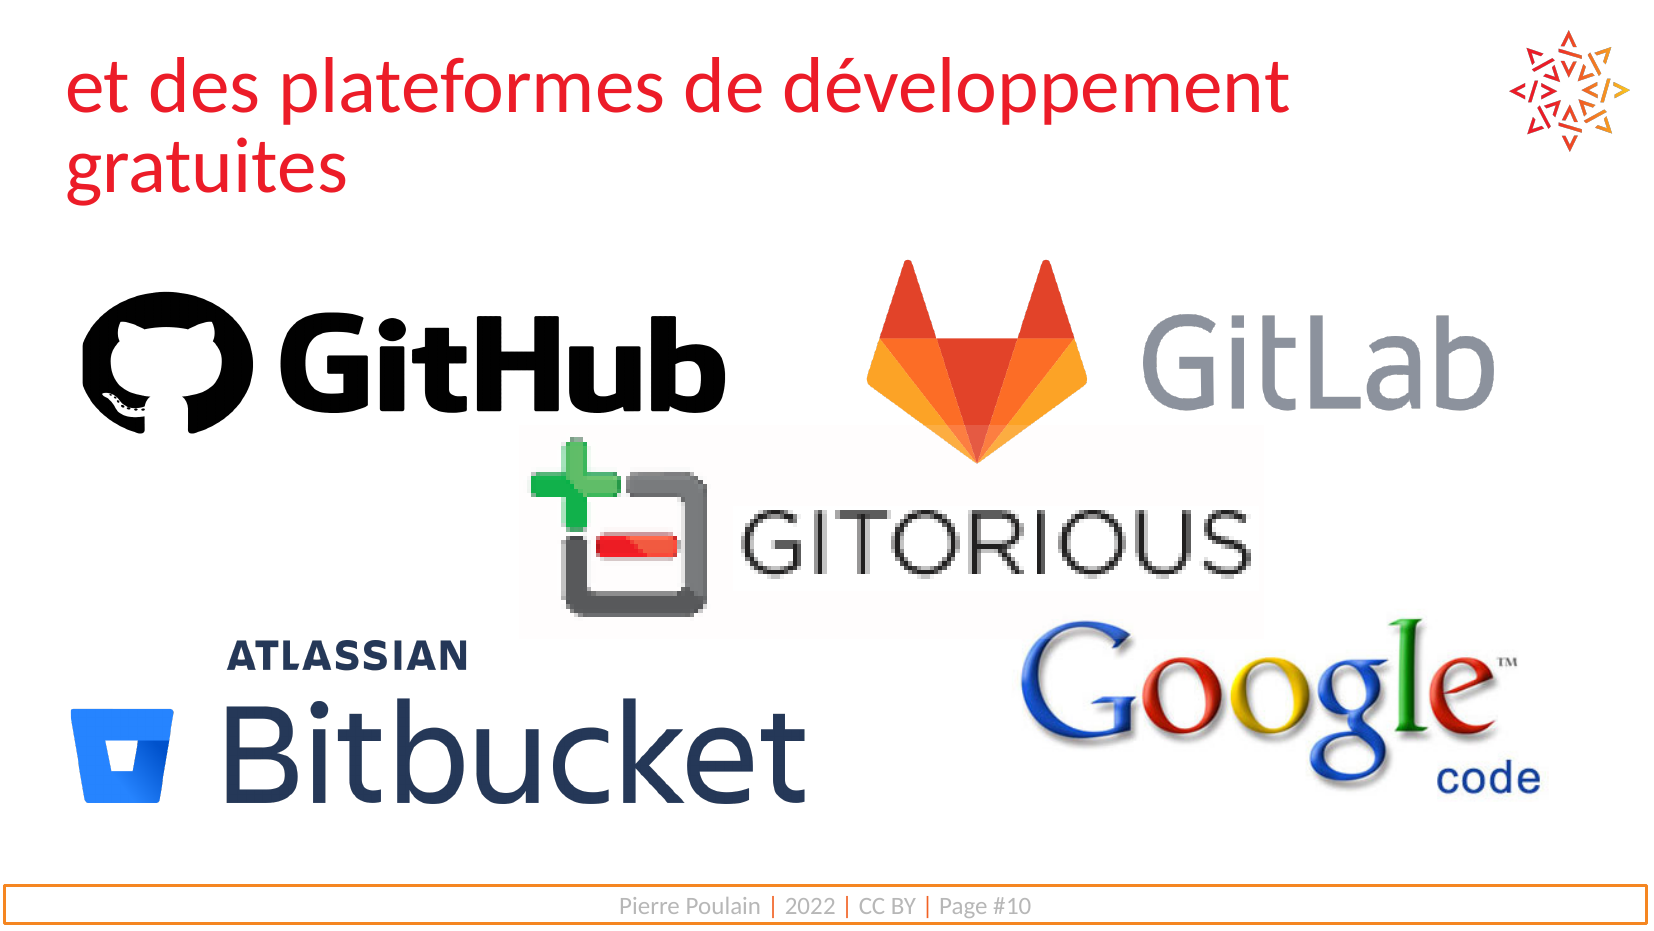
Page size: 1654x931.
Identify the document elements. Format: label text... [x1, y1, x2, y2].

picture [70, 640, 835, 804]
picture [82, 236, 1612, 827]
picture [1509, 30, 1630, 152]
title et des plateformes de développement gratuites [64, 53, 1554, 212]
